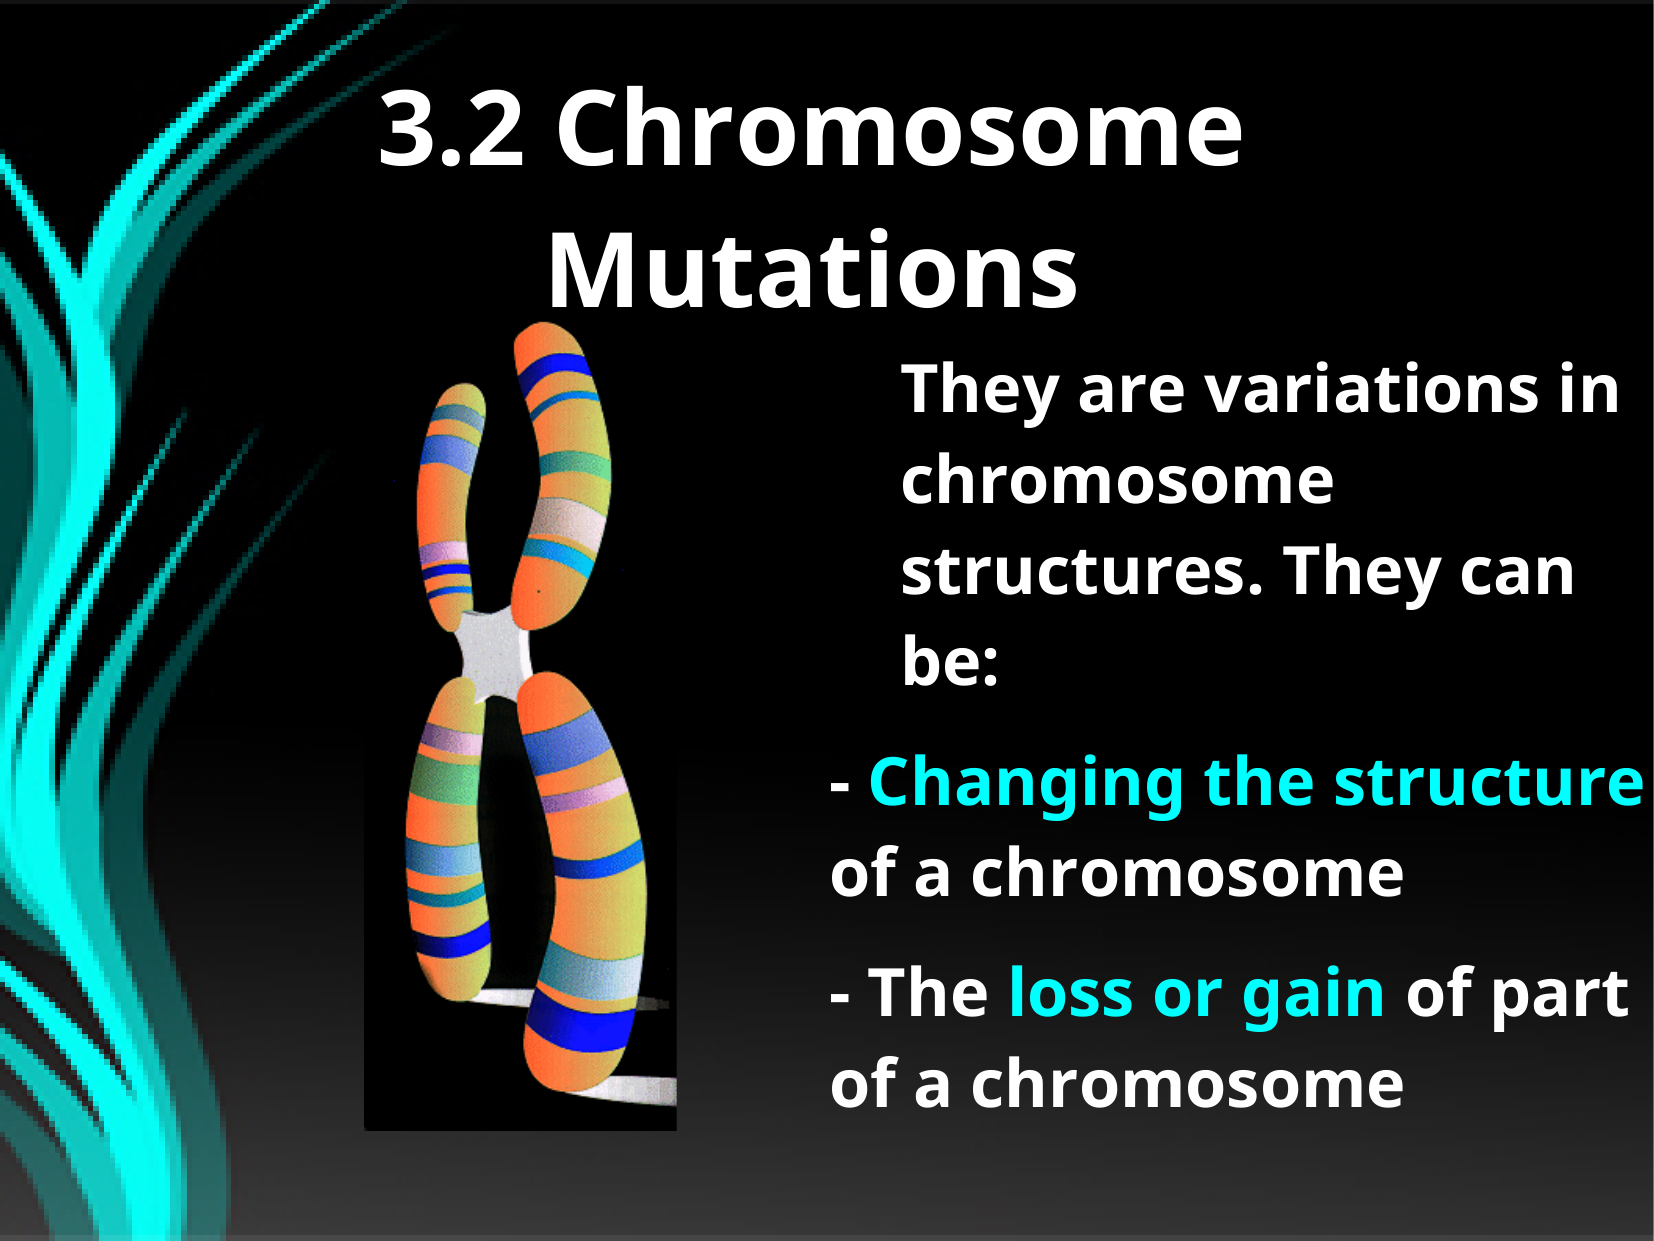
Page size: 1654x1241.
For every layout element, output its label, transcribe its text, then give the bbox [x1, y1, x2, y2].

picture [0, 0, 1654, 1241]
list They are variations in chromosome structures. They can be: - Changing the structure of a chromosome - The loss or gain of part of a chromosome [829, 341, 1654, 1209]
title 3.2 Chromosome Mutations [118, 74, 1506, 318]
